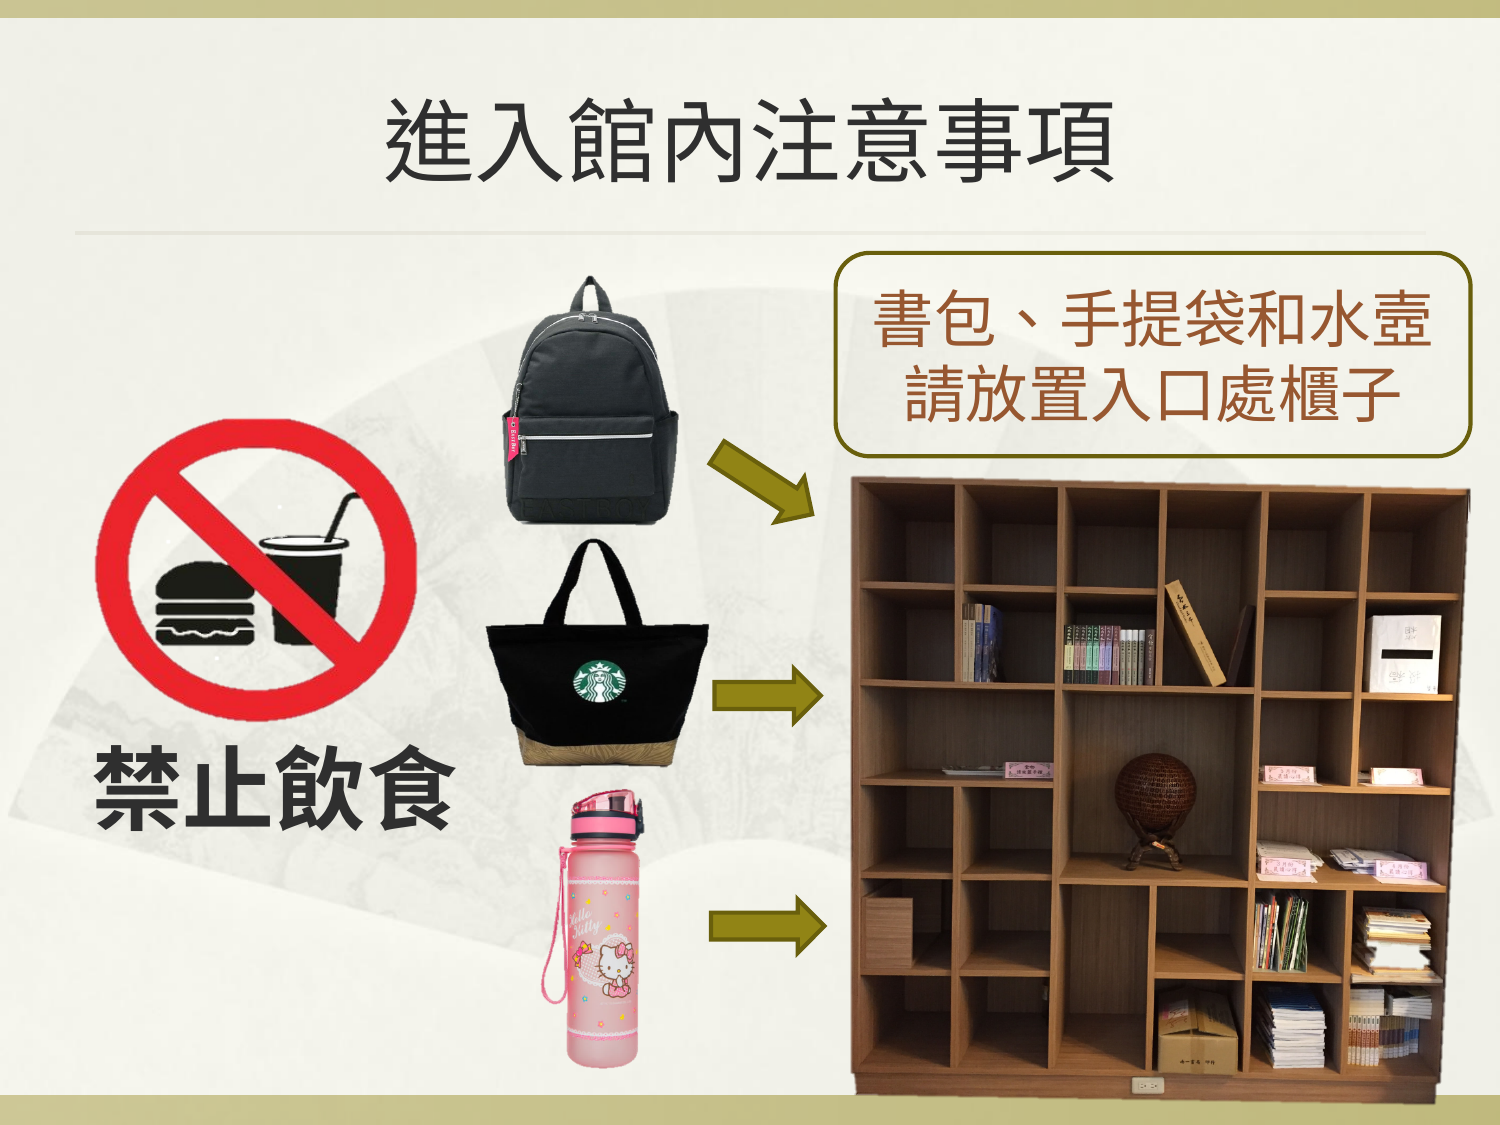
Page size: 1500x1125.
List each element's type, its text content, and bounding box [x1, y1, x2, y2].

picture [0, 18, 1500, 1118]
text_box [710, 899, 820, 953]
text_box [709, 441, 813, 523]
title 進入館內注意事項 [75, 45, 1426, 233]
text_box [714, 668, 820, 723]
text_box 禁止飲食 [70, 703, 479, 870]
text_box 書包、手提袋和水壼請放置入口處櫃子 [835, 252, 1471, 445]
